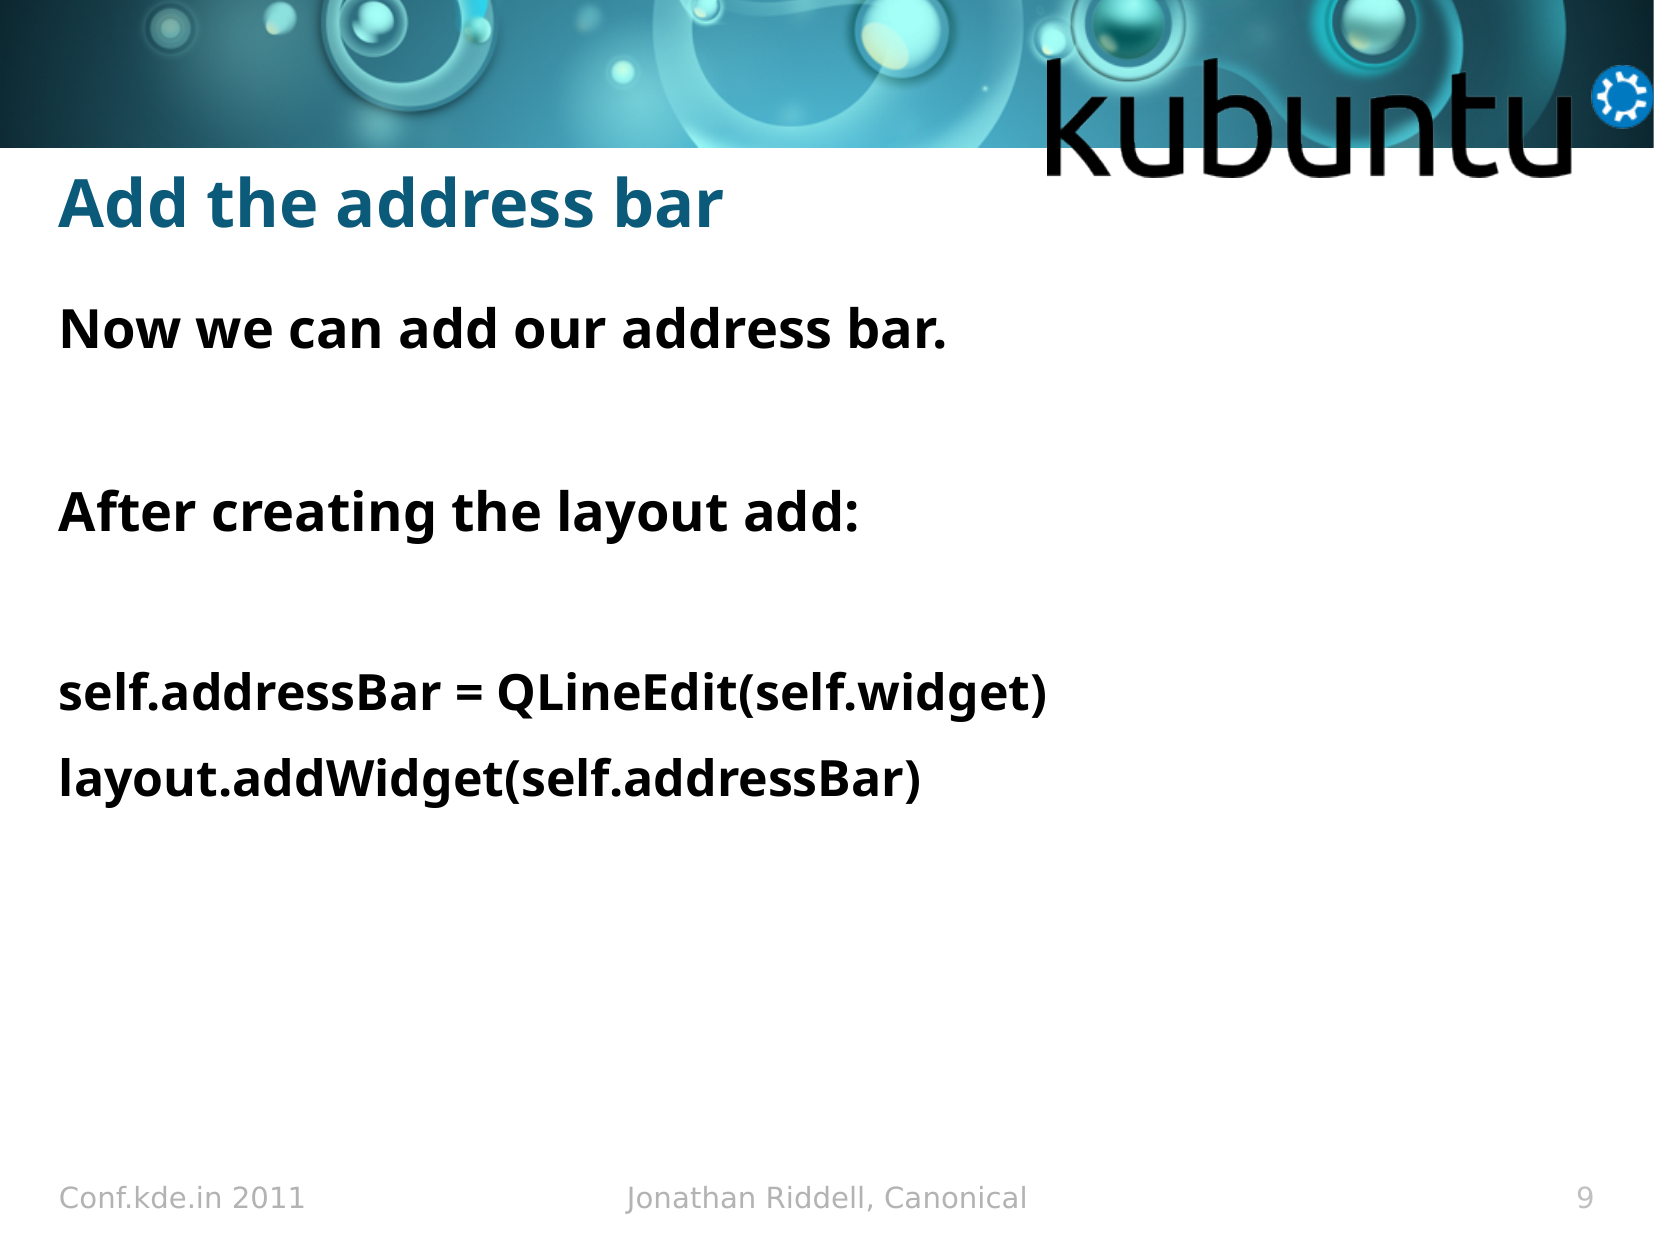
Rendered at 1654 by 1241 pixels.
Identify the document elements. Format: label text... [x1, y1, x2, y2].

picture [0, 0, 1654, 178]
list Now we can add our address bar. After creating the layout add: self.addressBar = QLineEdit(self.widget) layout.addWidget(self.addressBar) [59, 290, 1595, 1109]
title Add the address bar [59, 147, 1595, 257]
